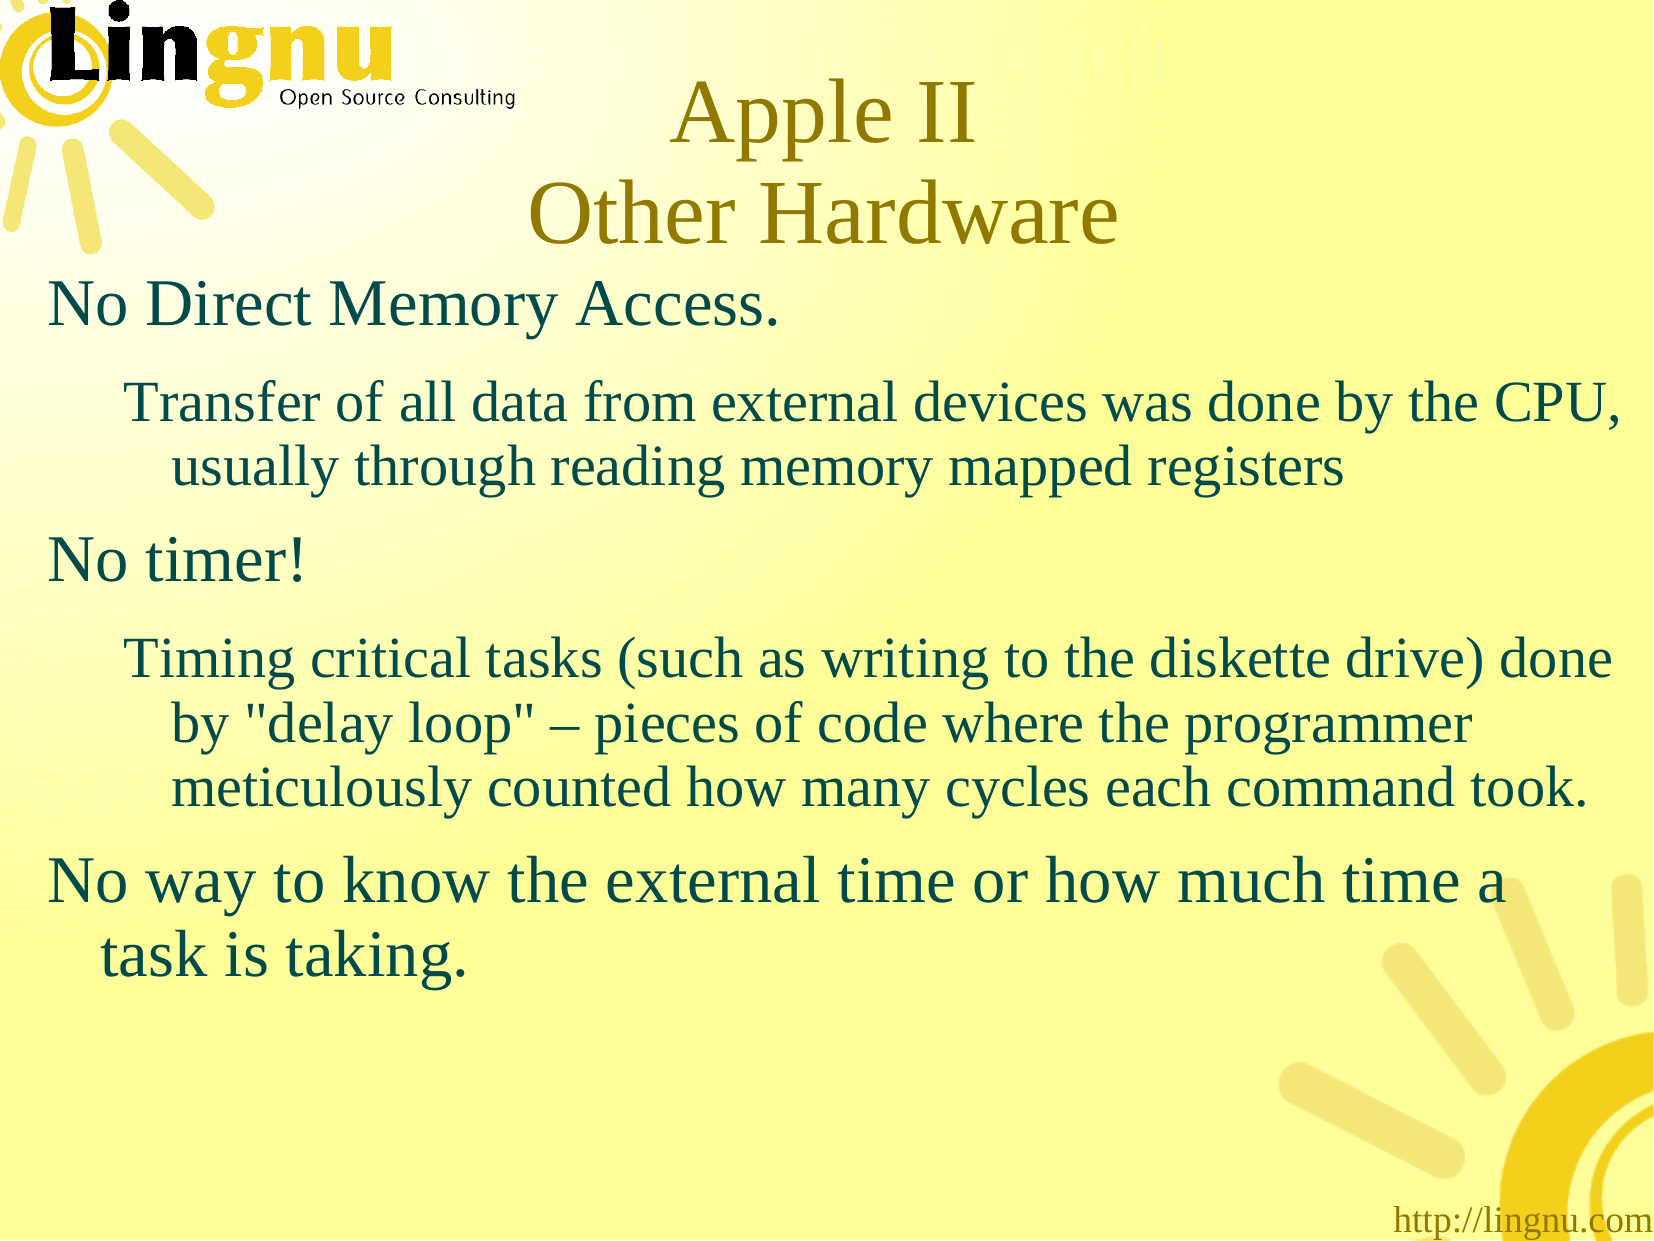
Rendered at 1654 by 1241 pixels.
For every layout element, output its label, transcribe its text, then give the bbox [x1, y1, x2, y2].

title Apple II Other Hardware [118, 58, 1531, 265]
picture [0, 0, 516, 256]
picture [1256, 871, 1654, 1241]
list No Direct Memory Access. Transfer of all data from external devices was done by the CPU, usually through reading memory mapped registers No timer! Timing critical tasks (such as writing to the diskette drive) done by "delay loop" – pieces of code where the programmer meticulously counted how many cycles each command took. No way to know the external time or how much time a task is taking. [29, 265, 1625, 1211]
